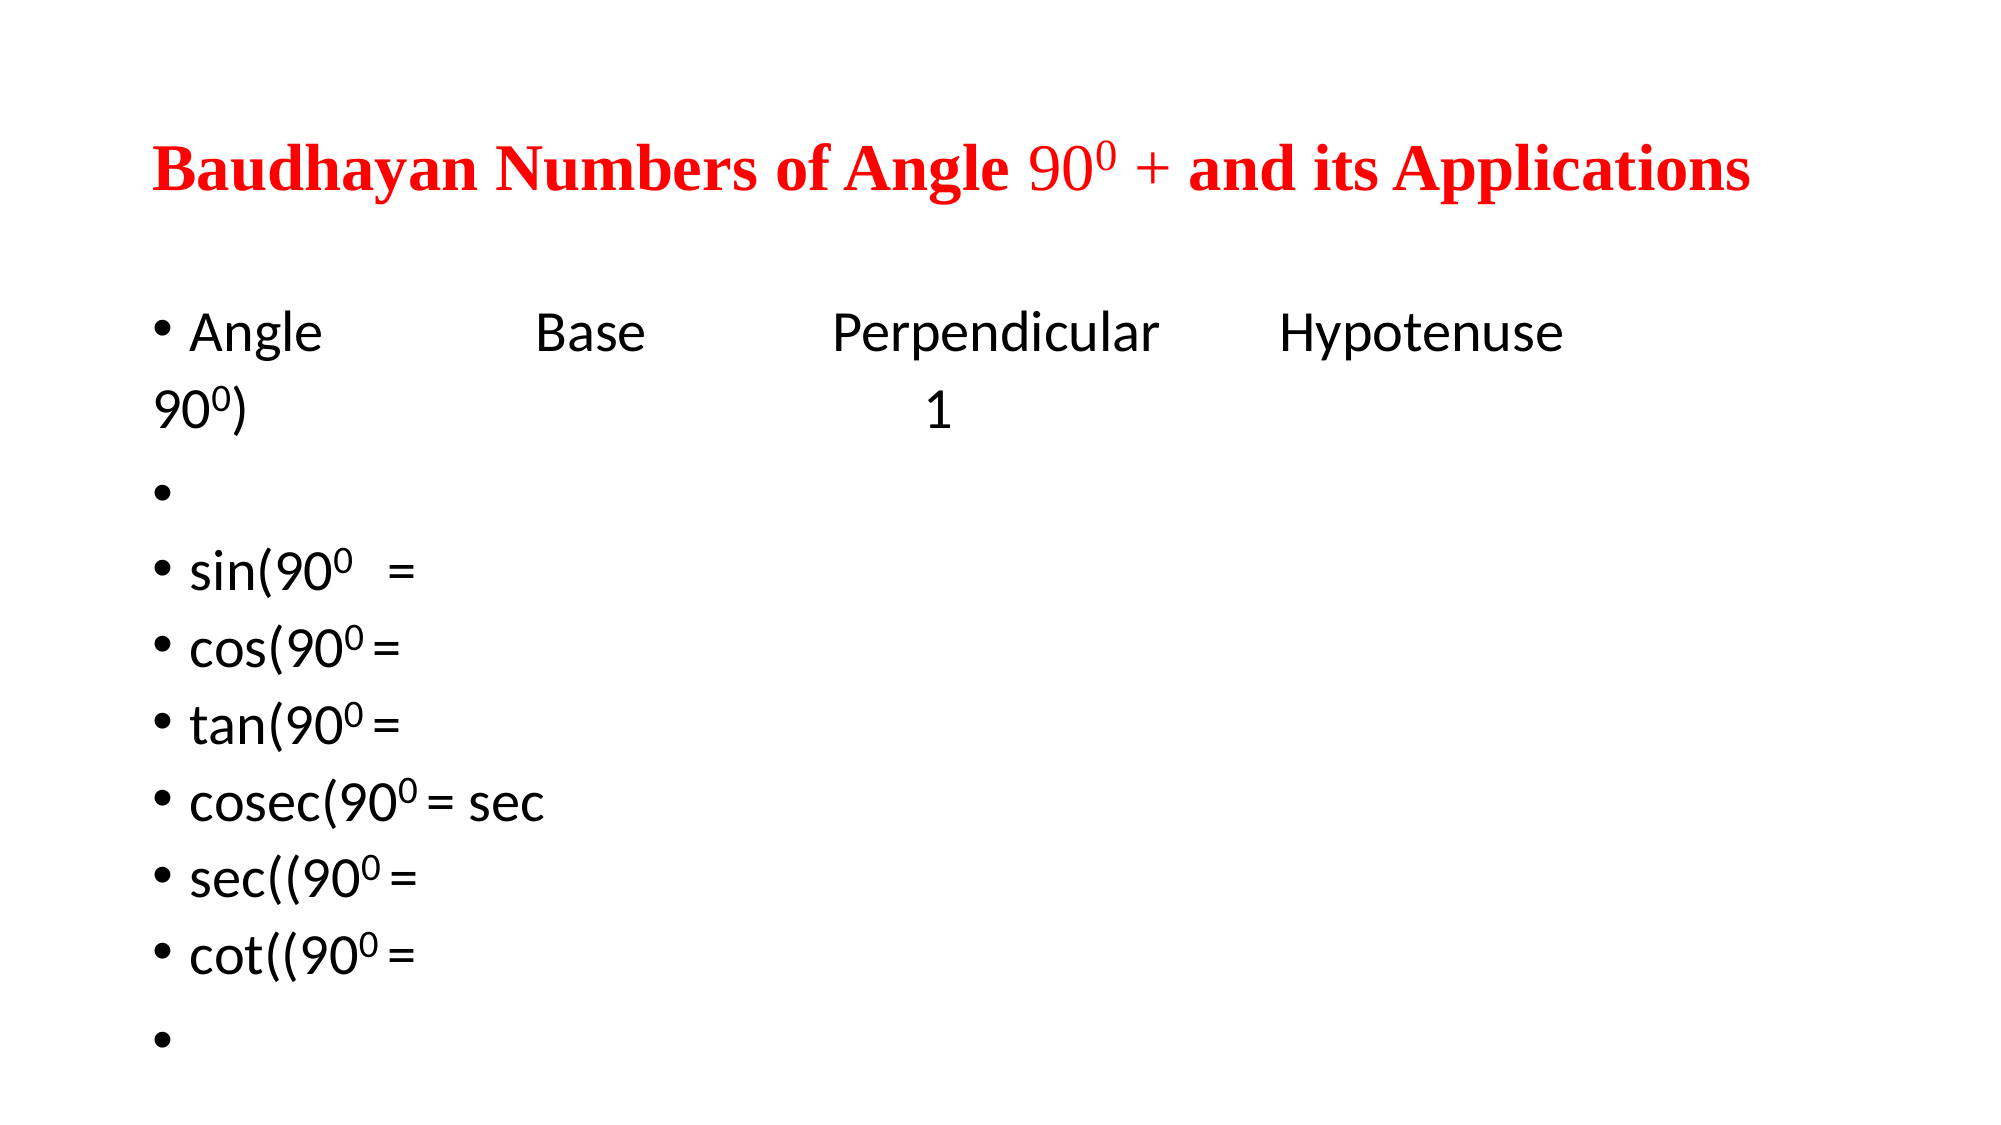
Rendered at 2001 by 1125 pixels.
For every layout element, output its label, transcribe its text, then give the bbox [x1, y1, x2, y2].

list Angle Base Perpendicular Hypotenuse 900) 1 sin(900 = cos(900 = tan(900 = cosec(900 = sec sec((900 = cot((900 = [137, 299, 1863, 1014]
title Baudhayan Numbers of Angle 900 + and its Applications [137, 59, 1863, 278]
